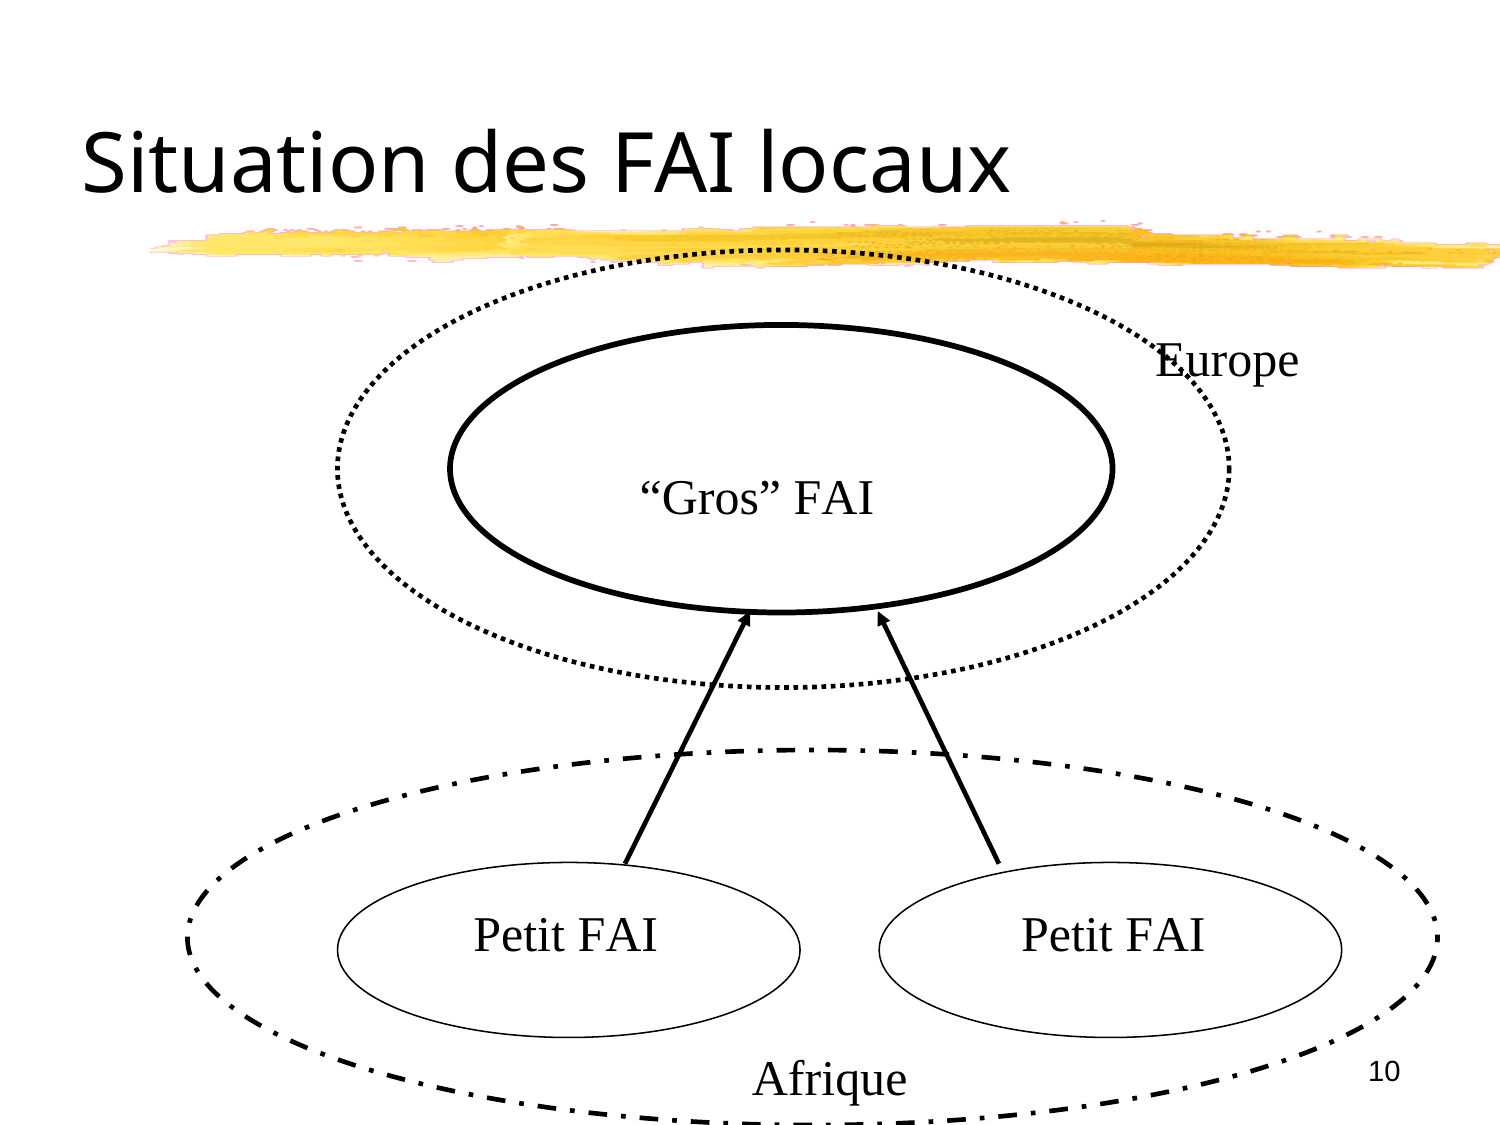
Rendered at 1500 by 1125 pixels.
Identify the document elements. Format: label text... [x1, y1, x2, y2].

picture [150, 215, 1500, 279]
text_box “Gros” FAI [624, 456, 935, 533]
text_box Afrique [724, 1037, 935, 1113]
text_box Petit FAI [450, 893, 682, 969]
title Situation des FAI locaux [66, 37, 1342, 225]
text_box Petit FAI [997, 893, 1230, 969]
text_box Europe [1140, 318, 1315, 394]
